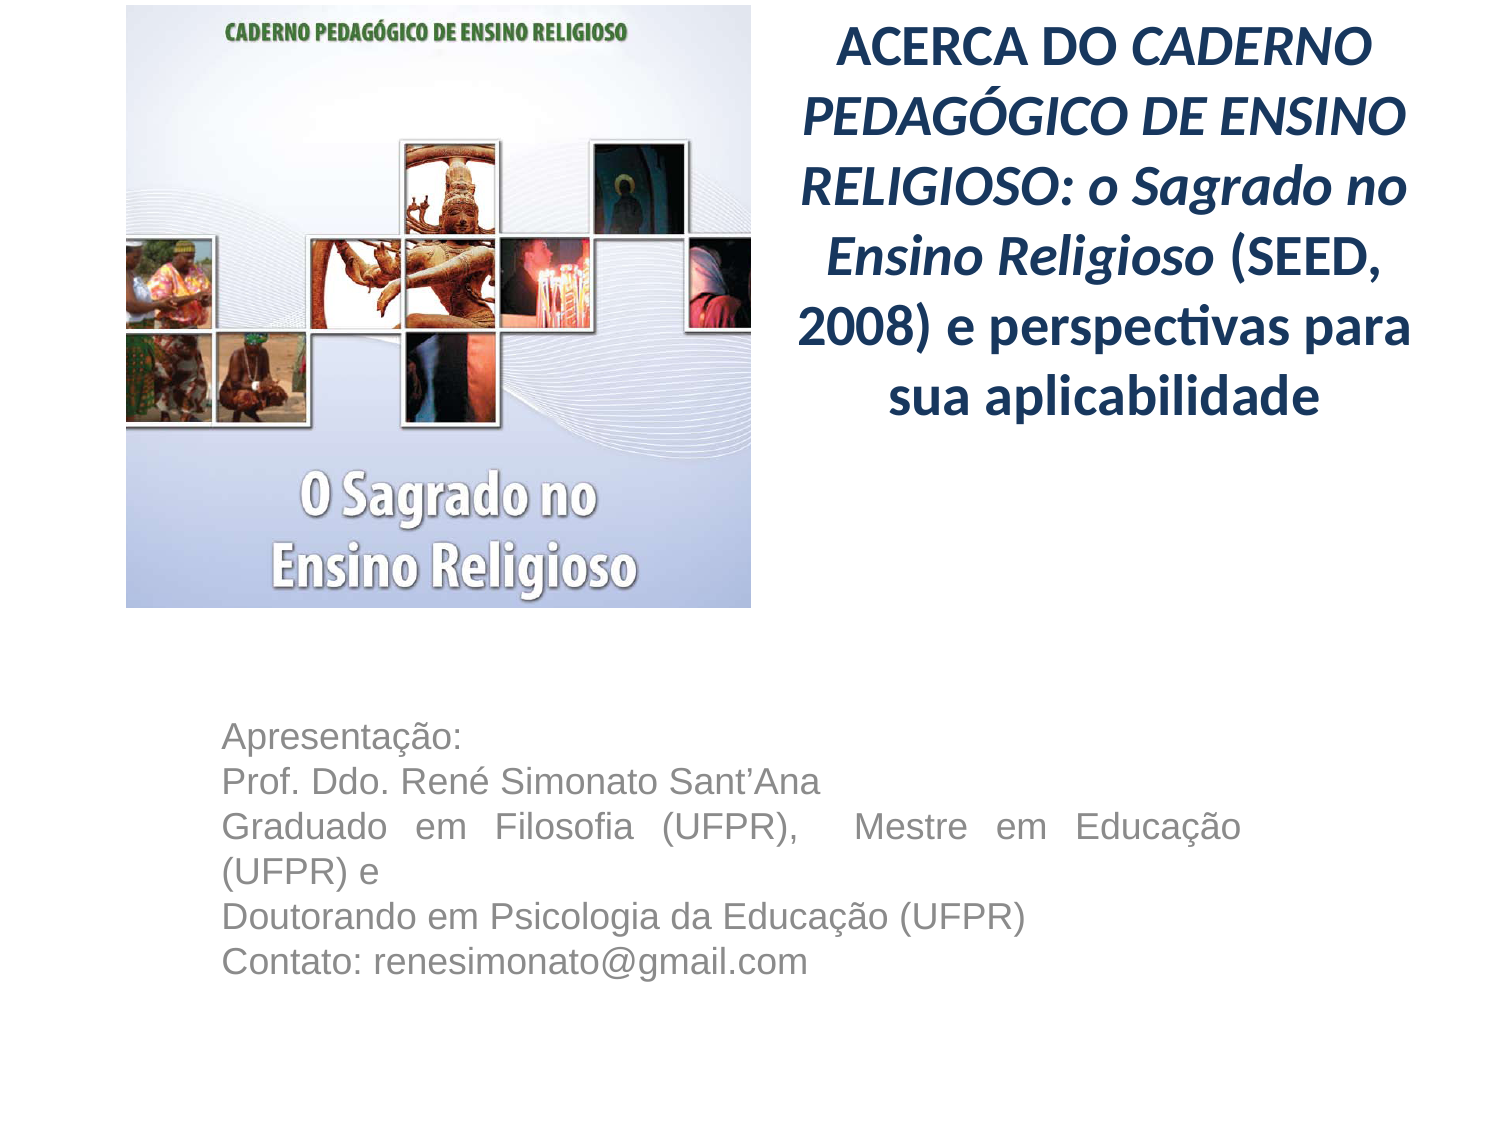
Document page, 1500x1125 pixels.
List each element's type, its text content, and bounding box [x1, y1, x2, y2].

title ACERCA DO CADERNO PEDAGÓGICO DE ENSINO RELIGIOSO: o Sagrado no Ensino Religioso (SEED, 2008) e perspectivas para sua aplicabilidade [750, 0, 1459, 609]
picture [126, 5, 751, 608]
subtitle Apresentação: Prof. Ddo. René Simonato Sant’Ana Graduado em Filosofia (UFPR), Mestre em Educação (UFPR) e Doutorando em Psicologia da Educação (UFPR) Contato: renesimonato@gmail.com [206, 704, 1257, 1016]
